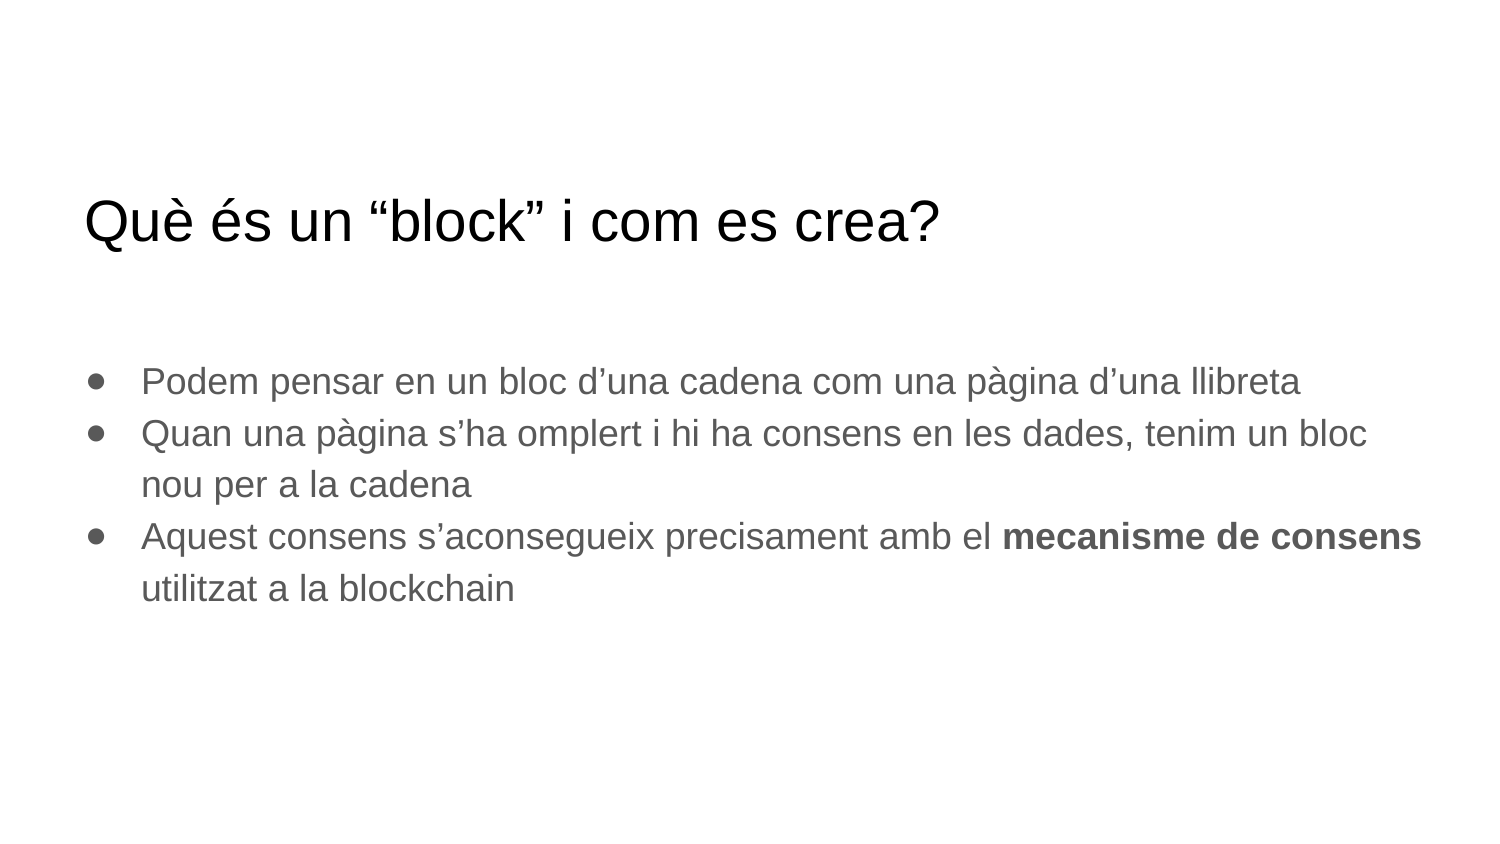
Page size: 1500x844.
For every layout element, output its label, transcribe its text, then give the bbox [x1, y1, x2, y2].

title Què és un “block” i com es crea? [69, 167, 1468, 262]
list Podem pensar en un bloc d’una cadena com una pàgina d’una llibreta Quan una pàgina s’ha omplert i hi ha consens en les dades, tenim un bloc nou per a la cadena Aquest consens s’aconsegueix precisament amb el mecanisme de consens utilitzat a la blockchain [51, 335, 1449, 844]
